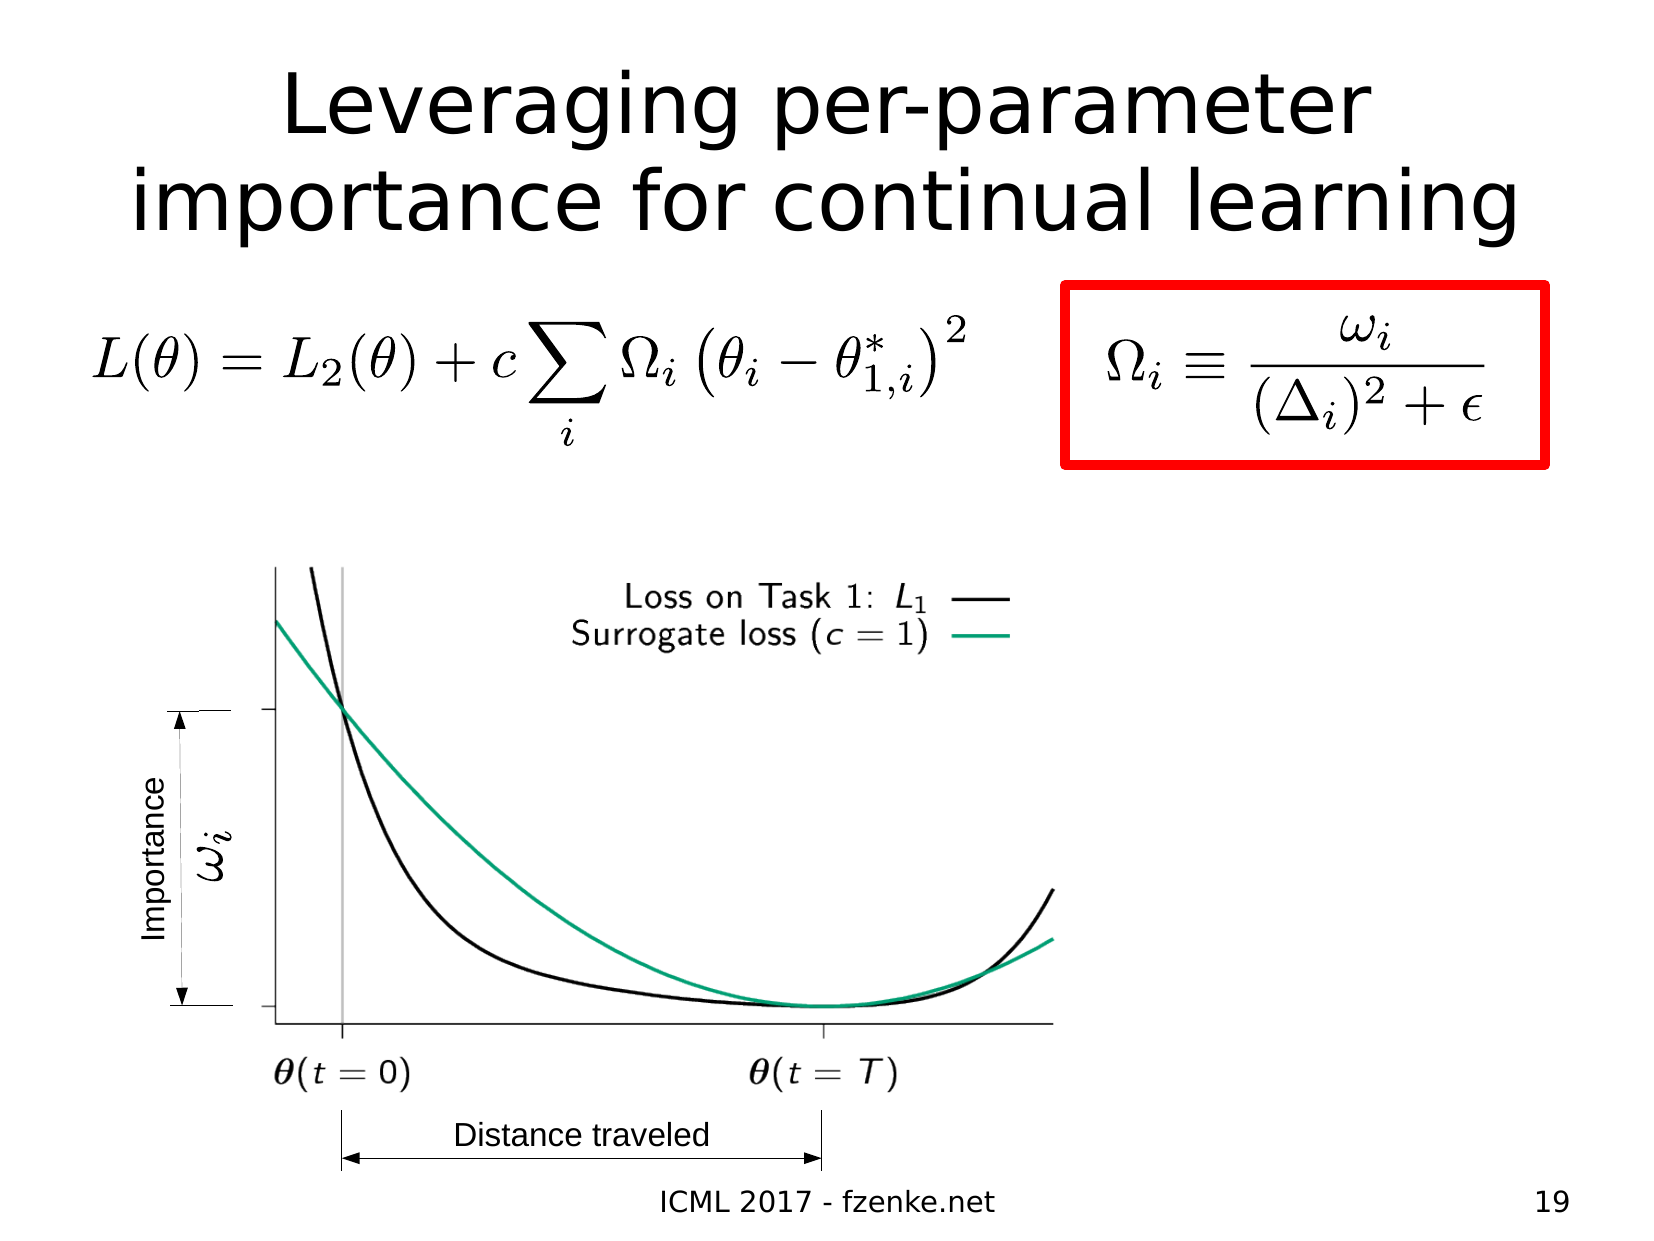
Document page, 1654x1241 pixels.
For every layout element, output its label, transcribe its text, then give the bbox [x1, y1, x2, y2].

title Leveraging per-parameter importance for continual learning [82, 45, 1571, 260]
text_box [1105, 315, 1485, 435]
text_box [40, 630, 256, 1096]
text_box [90, 315, 968, 447]
picture [40, 523, 1119, 1111]
